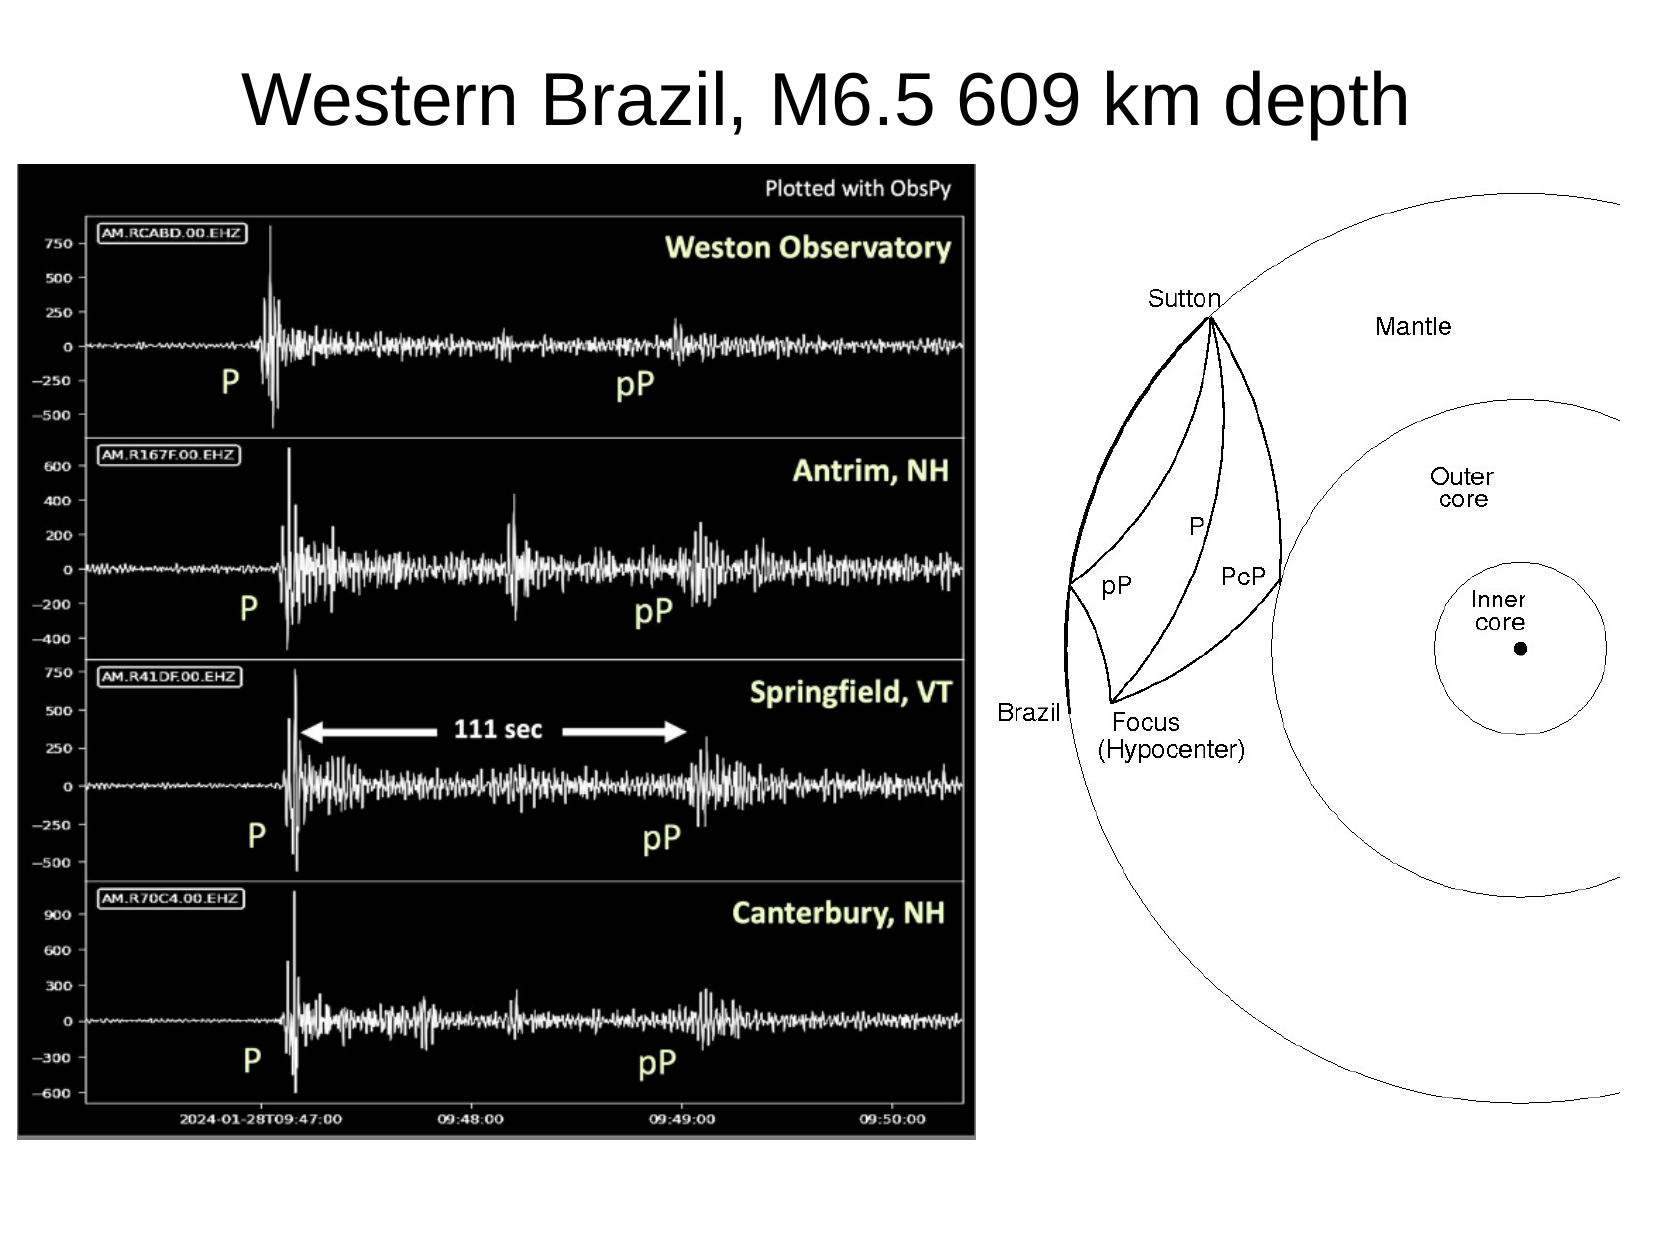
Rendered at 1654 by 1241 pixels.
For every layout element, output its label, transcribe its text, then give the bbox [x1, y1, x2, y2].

picture [17, 164, 976, 1141]
picture [993, 168, 1621, 1141]
title Western Brazil, M6.5 609 km depth [82, 49, 1571, 151]
